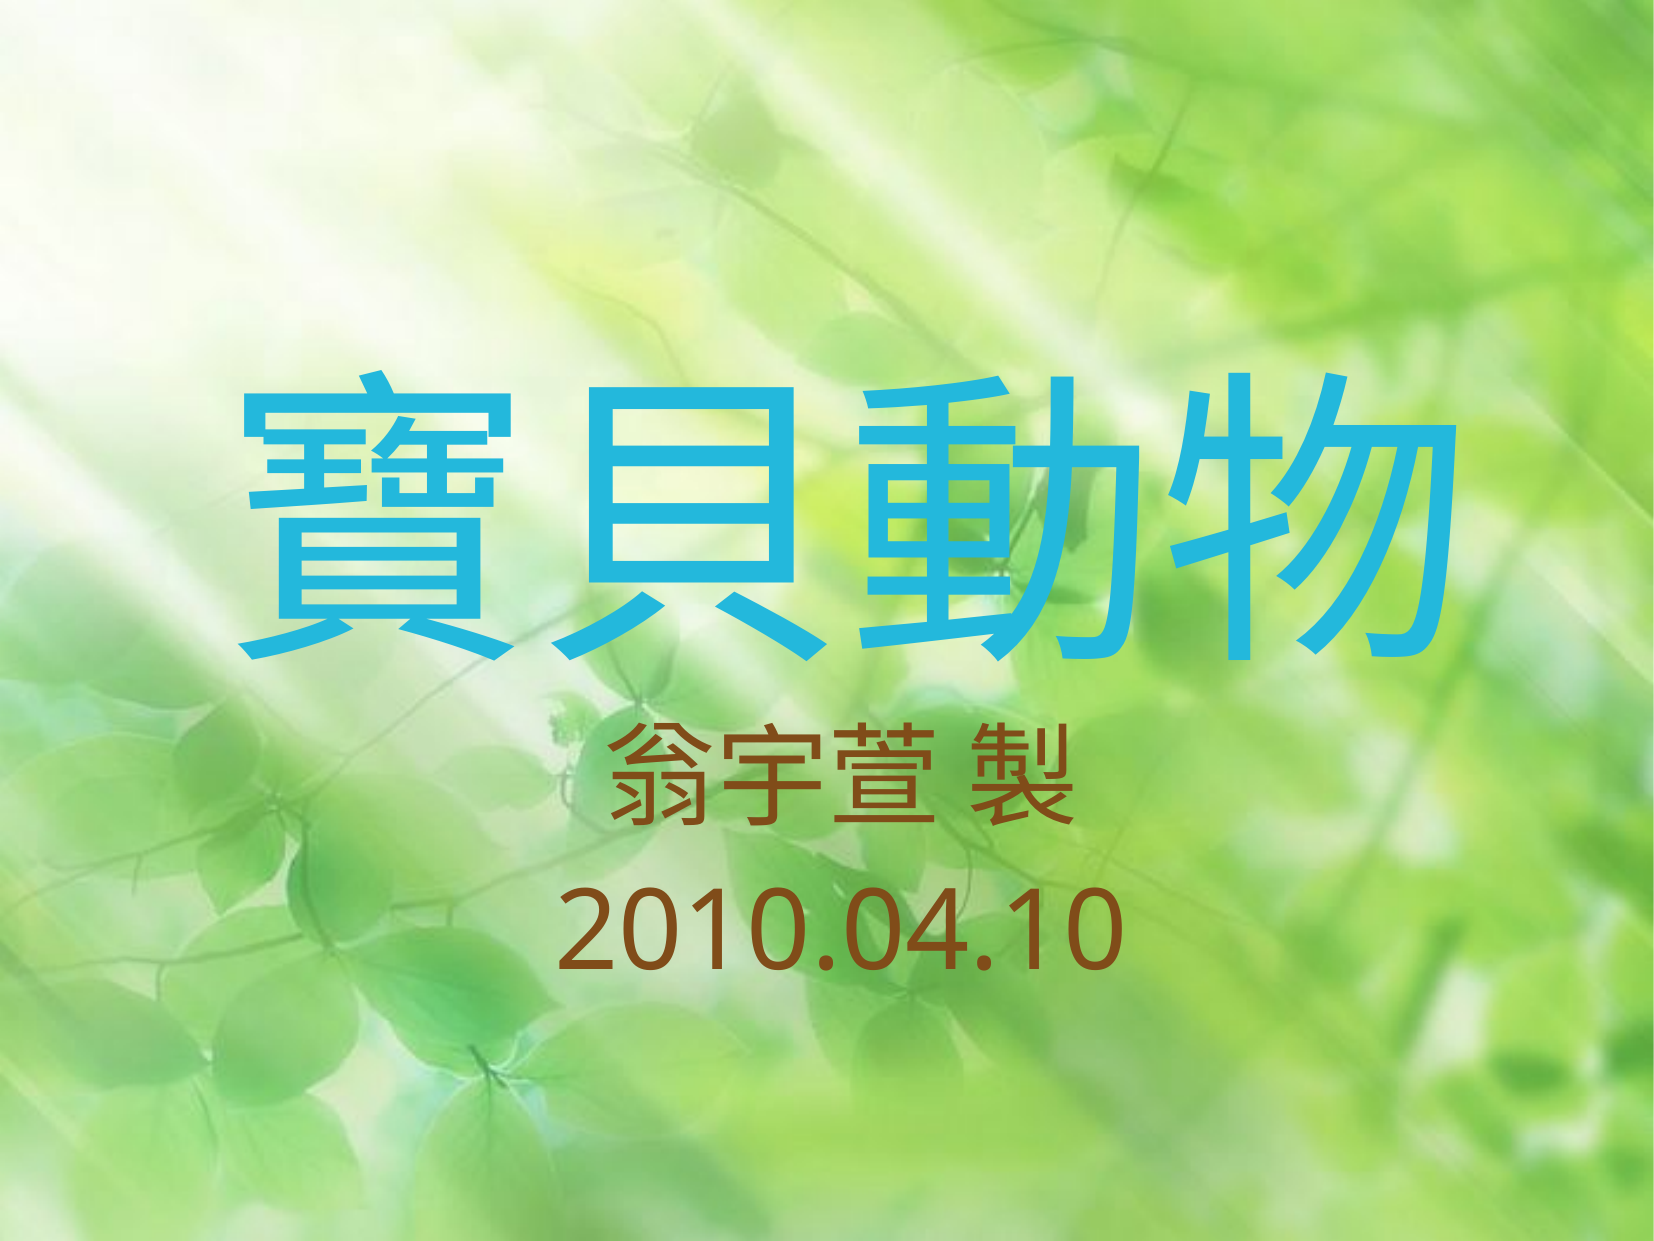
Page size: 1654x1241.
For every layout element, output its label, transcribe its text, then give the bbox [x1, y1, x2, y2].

text_box 寶貝動物 [206, 265, 1536, 594]
text_box 翁宇萱 製 2010.04.10 [442, 679, 1241, 919]
picture [0, 0, 1654, 1241]
